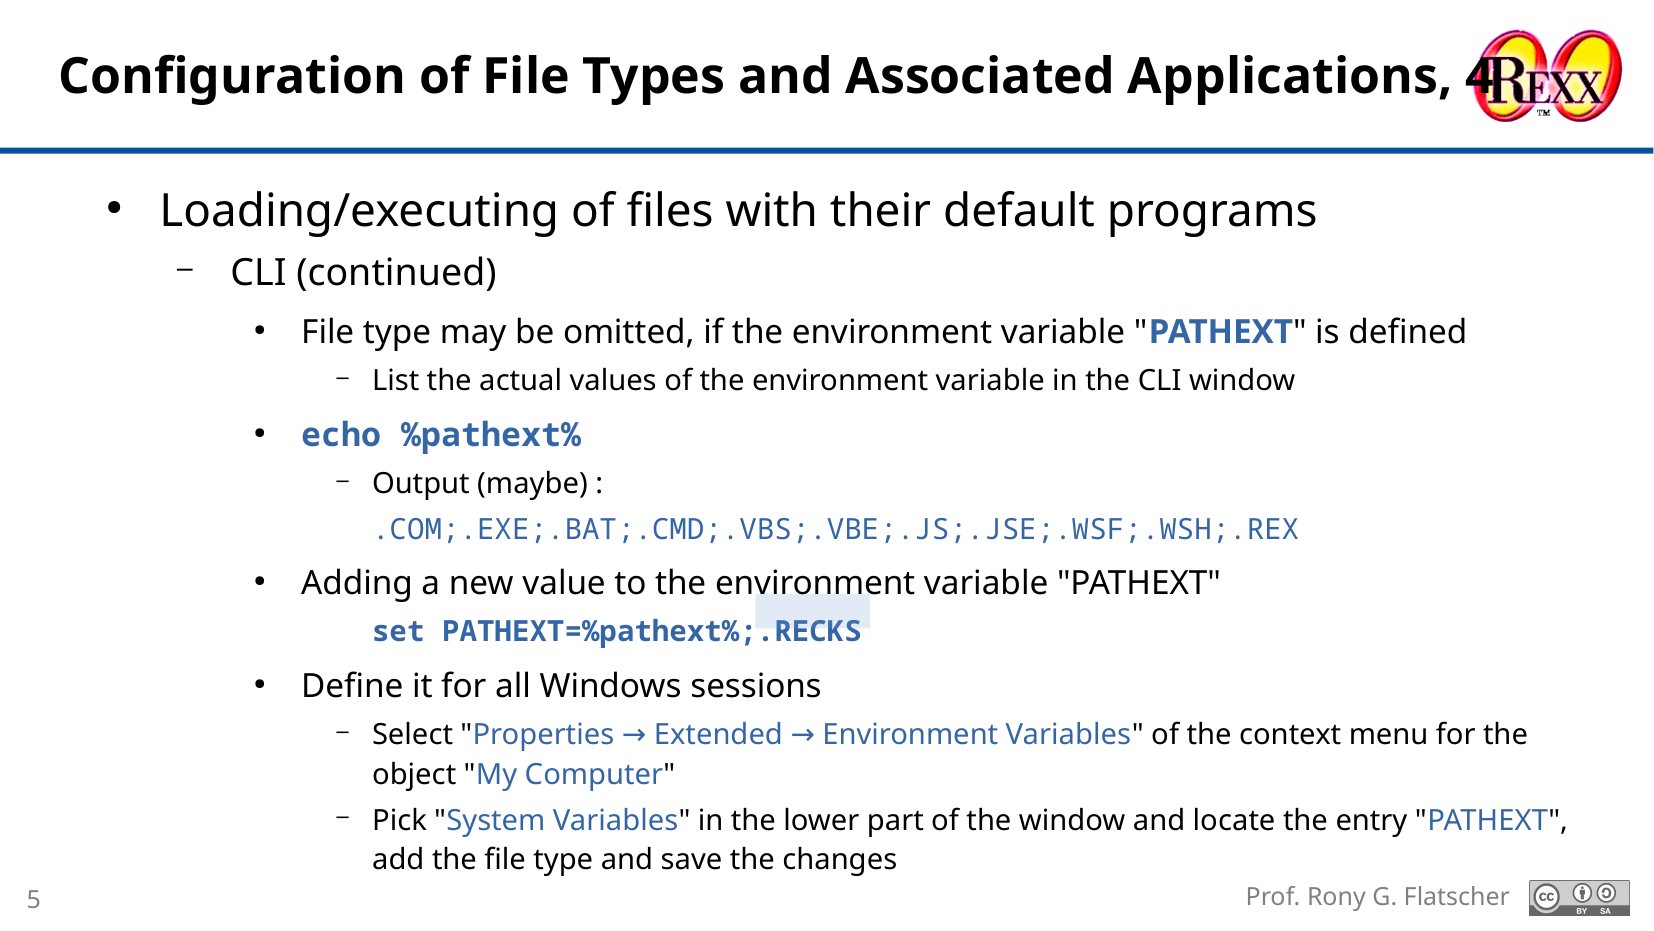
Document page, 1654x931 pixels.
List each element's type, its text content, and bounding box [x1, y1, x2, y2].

list Loading/executing of files with their default programs CLI (continued) File type may be omitted, if the environment variable "PATHEXT" is defined List the actual values of the environment variable in the CLI window echo %pathext% Output (maybe) : .COM;.EXE;.BAT;.CMD;.VBS;.VBE;.JS;.JSE;.WSF;.WSH;.REX Adding a new value to the environment variable "PATHEXT" set PATHEXT=%pathext%;.RECKS Define it for all Windows sessions Select "Properties → Extended → Environment Variables" of the context menu for the object "My Computer" Pick "System Variables" in the lower part of the window and locate the entry "PATHEXT", add the file type and save the changes [88, 177, 1577, 857]
title Configuration of File Types and Associated Applications, 4 [0, 0, 1625, 148]
text_box [755, 593, 871, 629]
